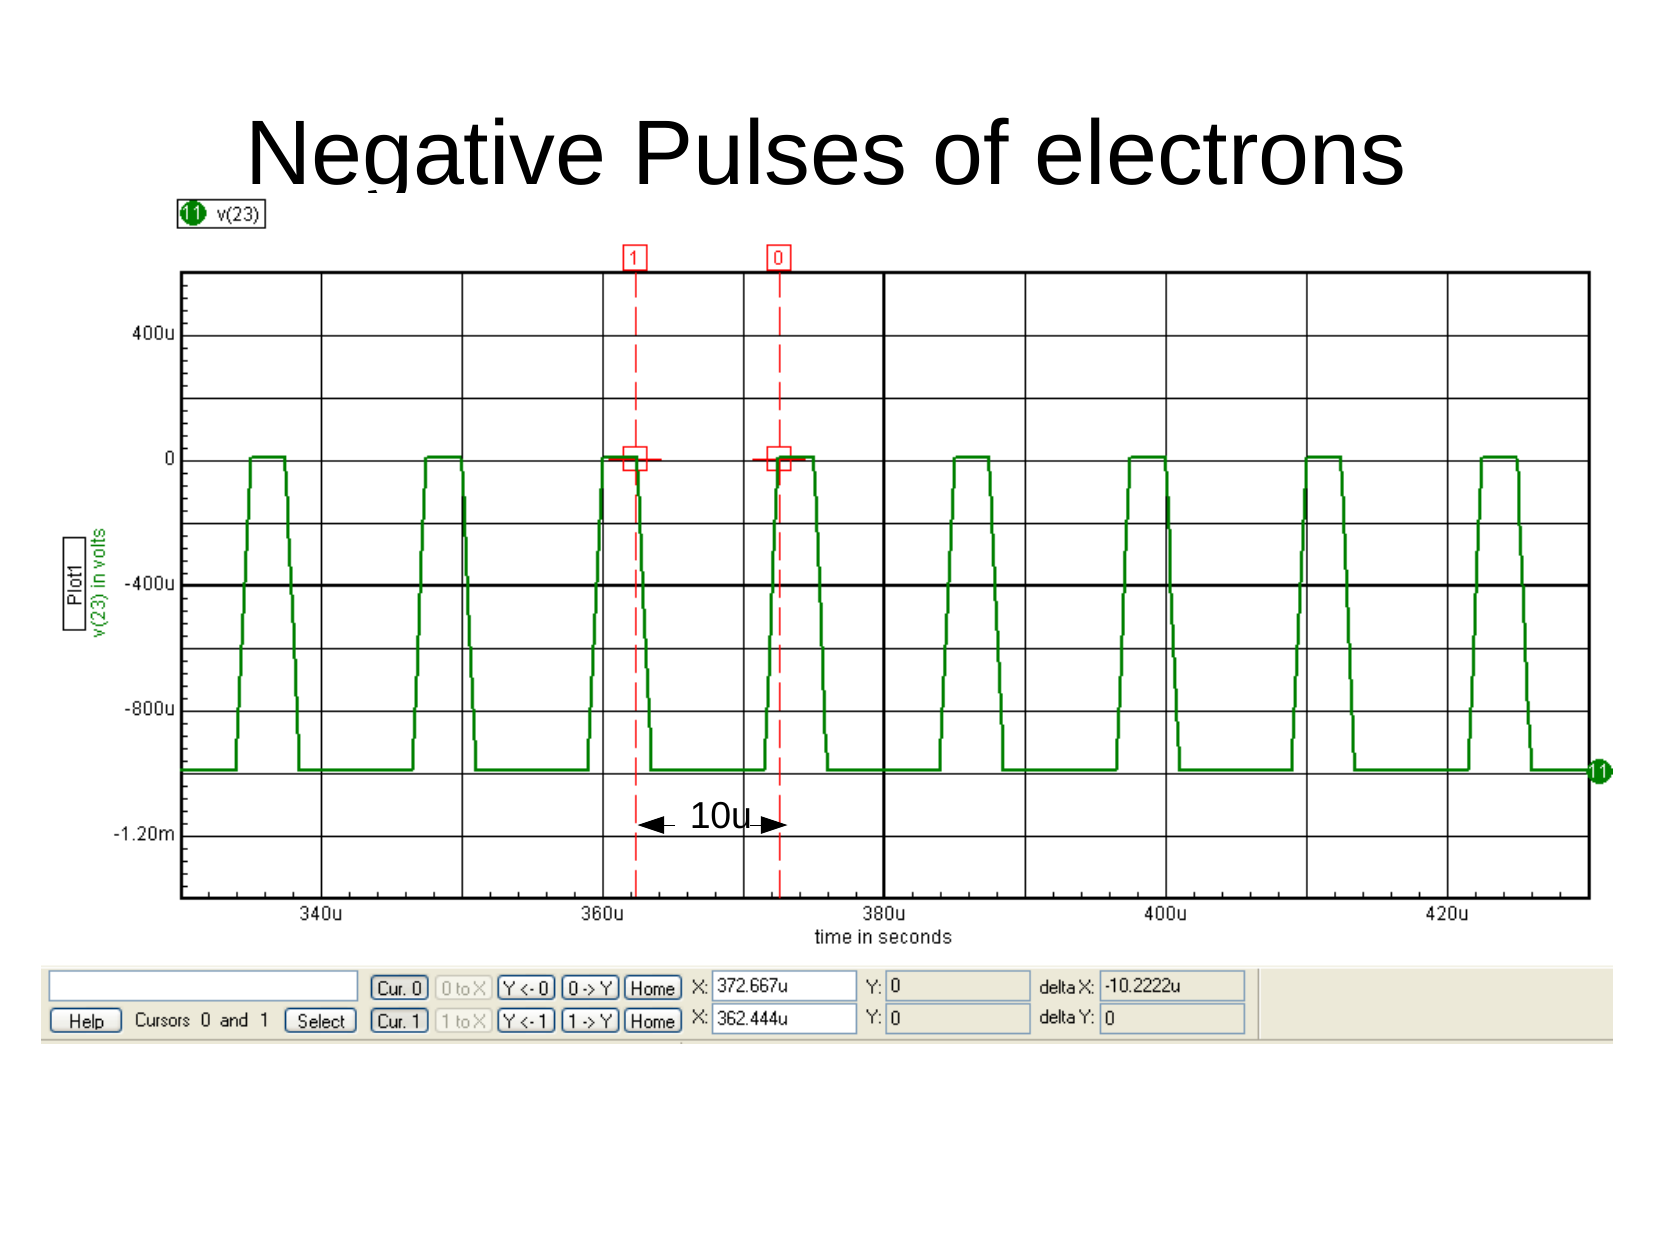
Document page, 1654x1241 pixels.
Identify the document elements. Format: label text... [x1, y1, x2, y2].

title Negative Pulses of electrons [82, 56, 1571, 193]
picture [41, 193, 1613, 1044]
text_box 10u [675, 787, 788, 845]
